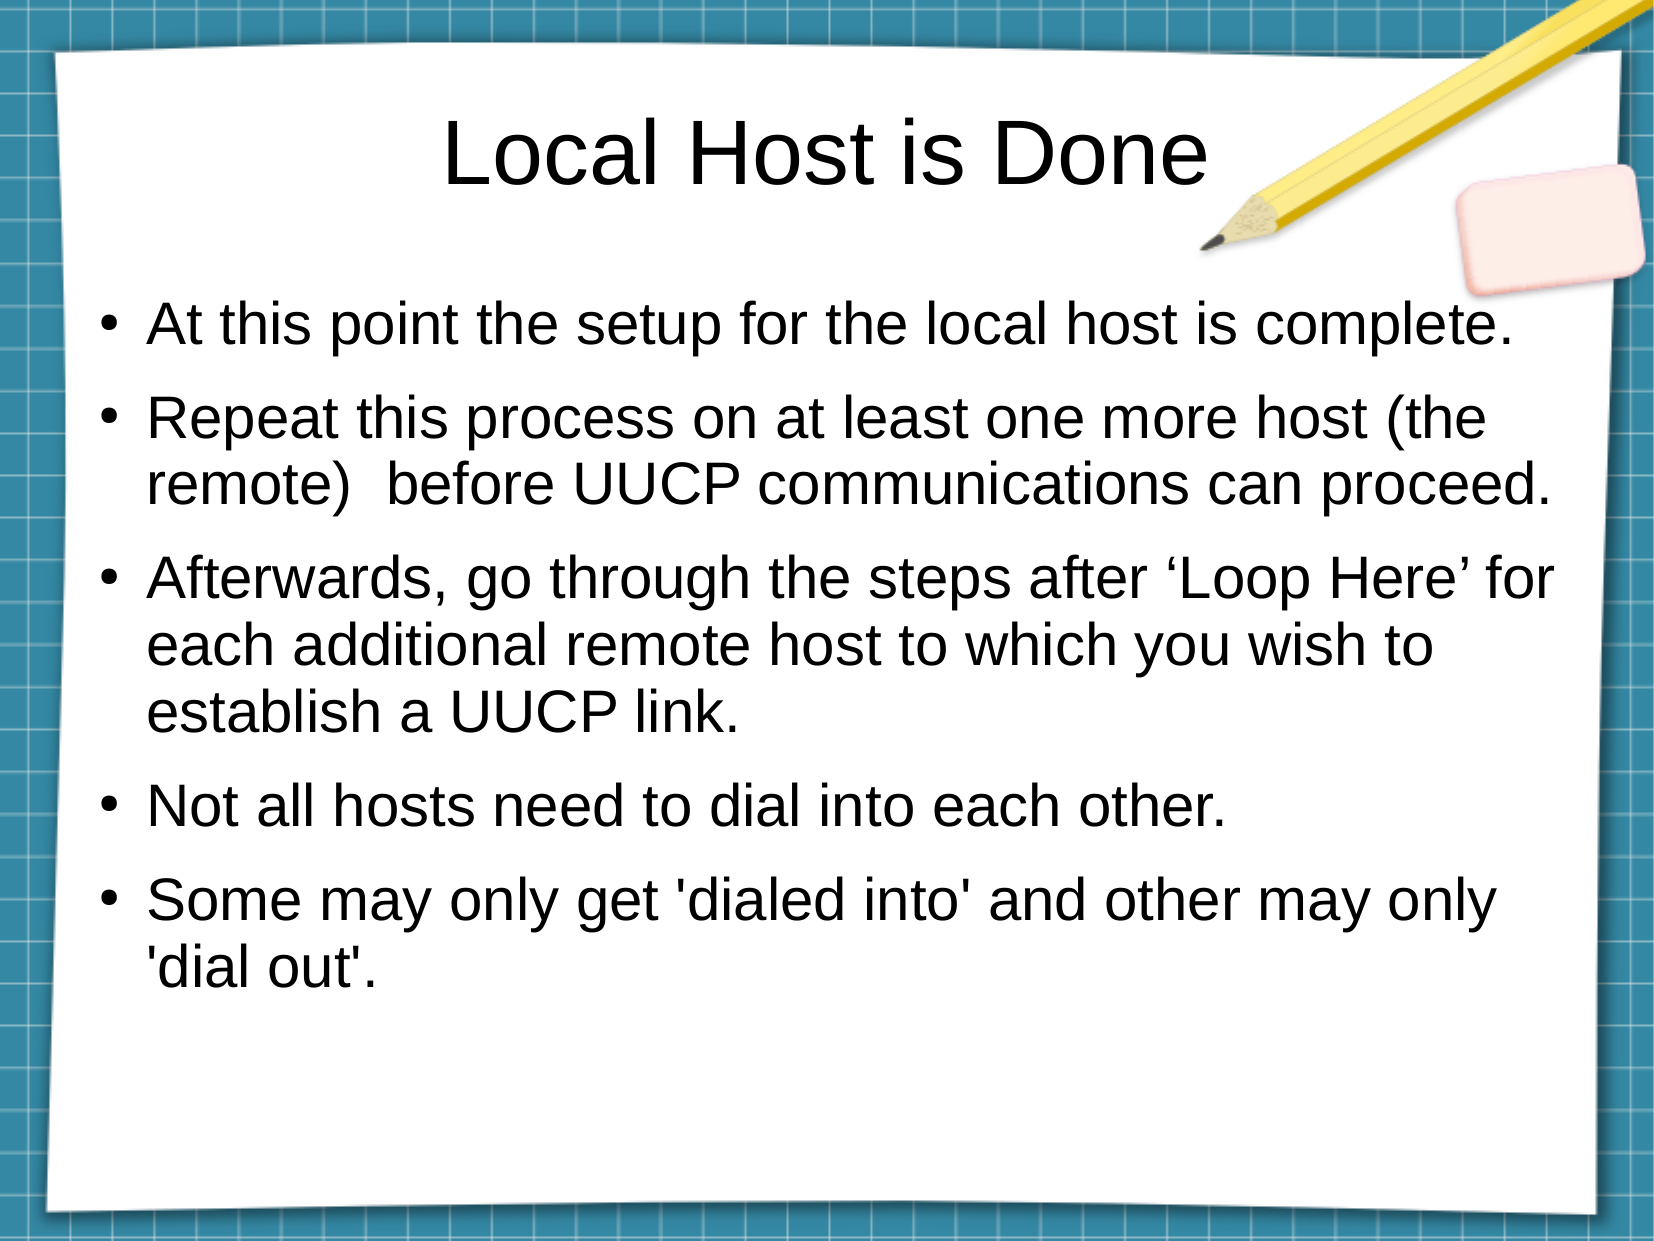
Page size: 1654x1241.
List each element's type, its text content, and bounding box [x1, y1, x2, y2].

list At this point the setup for the local host is complete. Repeat this process on at least one more host (the remote) before UUCP communications can proceed. Afterwards, go through the steps after ‘Loop Here’ for each additional remote host to which you wish to establish a UUCP link. Not all hosts need to dial into each other. Some may only get 'dialed into' and other may only 'dial out'. [82, 290, 1571, 1010]
picture [0, 0, 1654, 1241]
title Local Host is Done [82, 49, 1571, 257]
